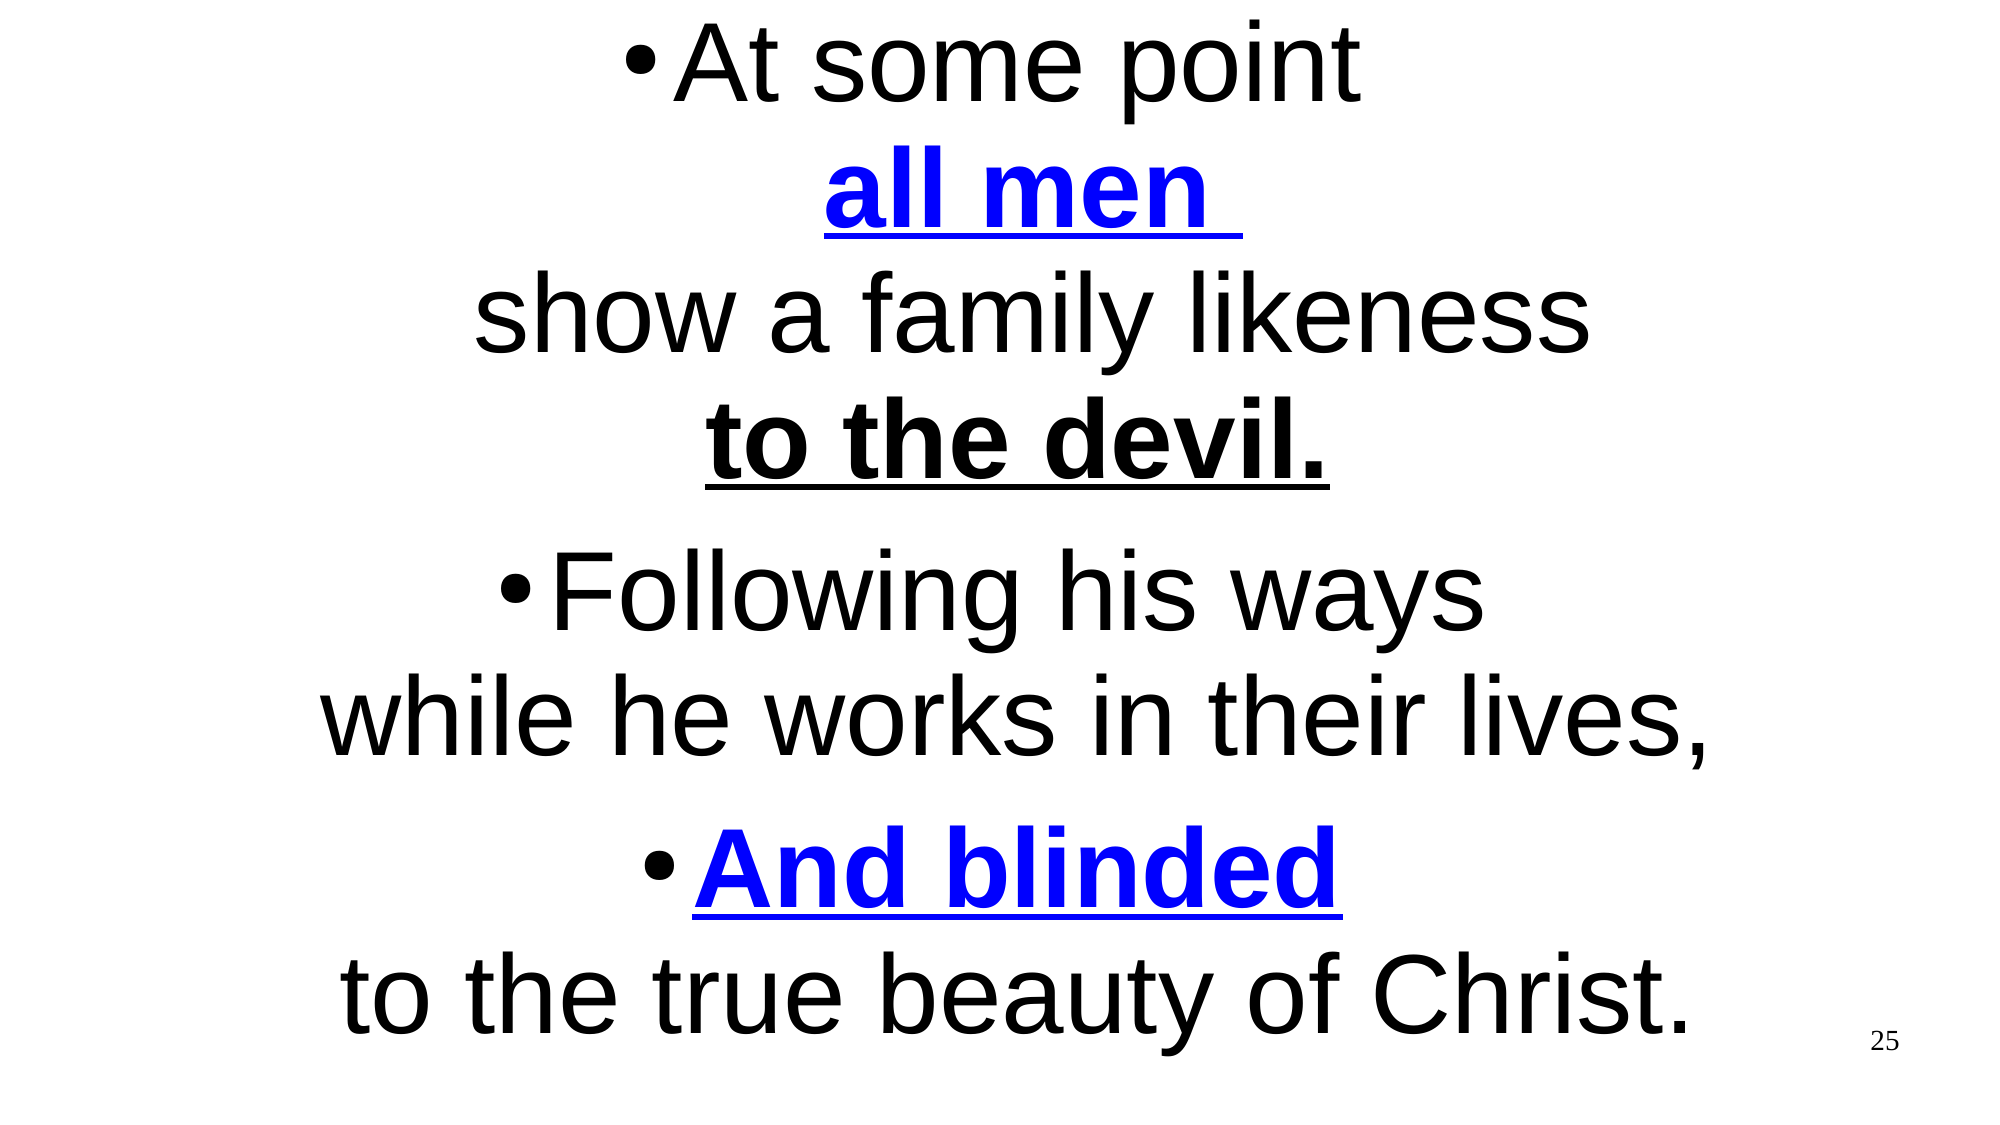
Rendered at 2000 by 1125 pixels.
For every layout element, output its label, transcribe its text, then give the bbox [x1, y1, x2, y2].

list At some point all men show a family likeness to the devil. Following his ways while he works in their lives, And blinded to the true beauty of Christ. [0, 0, 1996, 1123]
